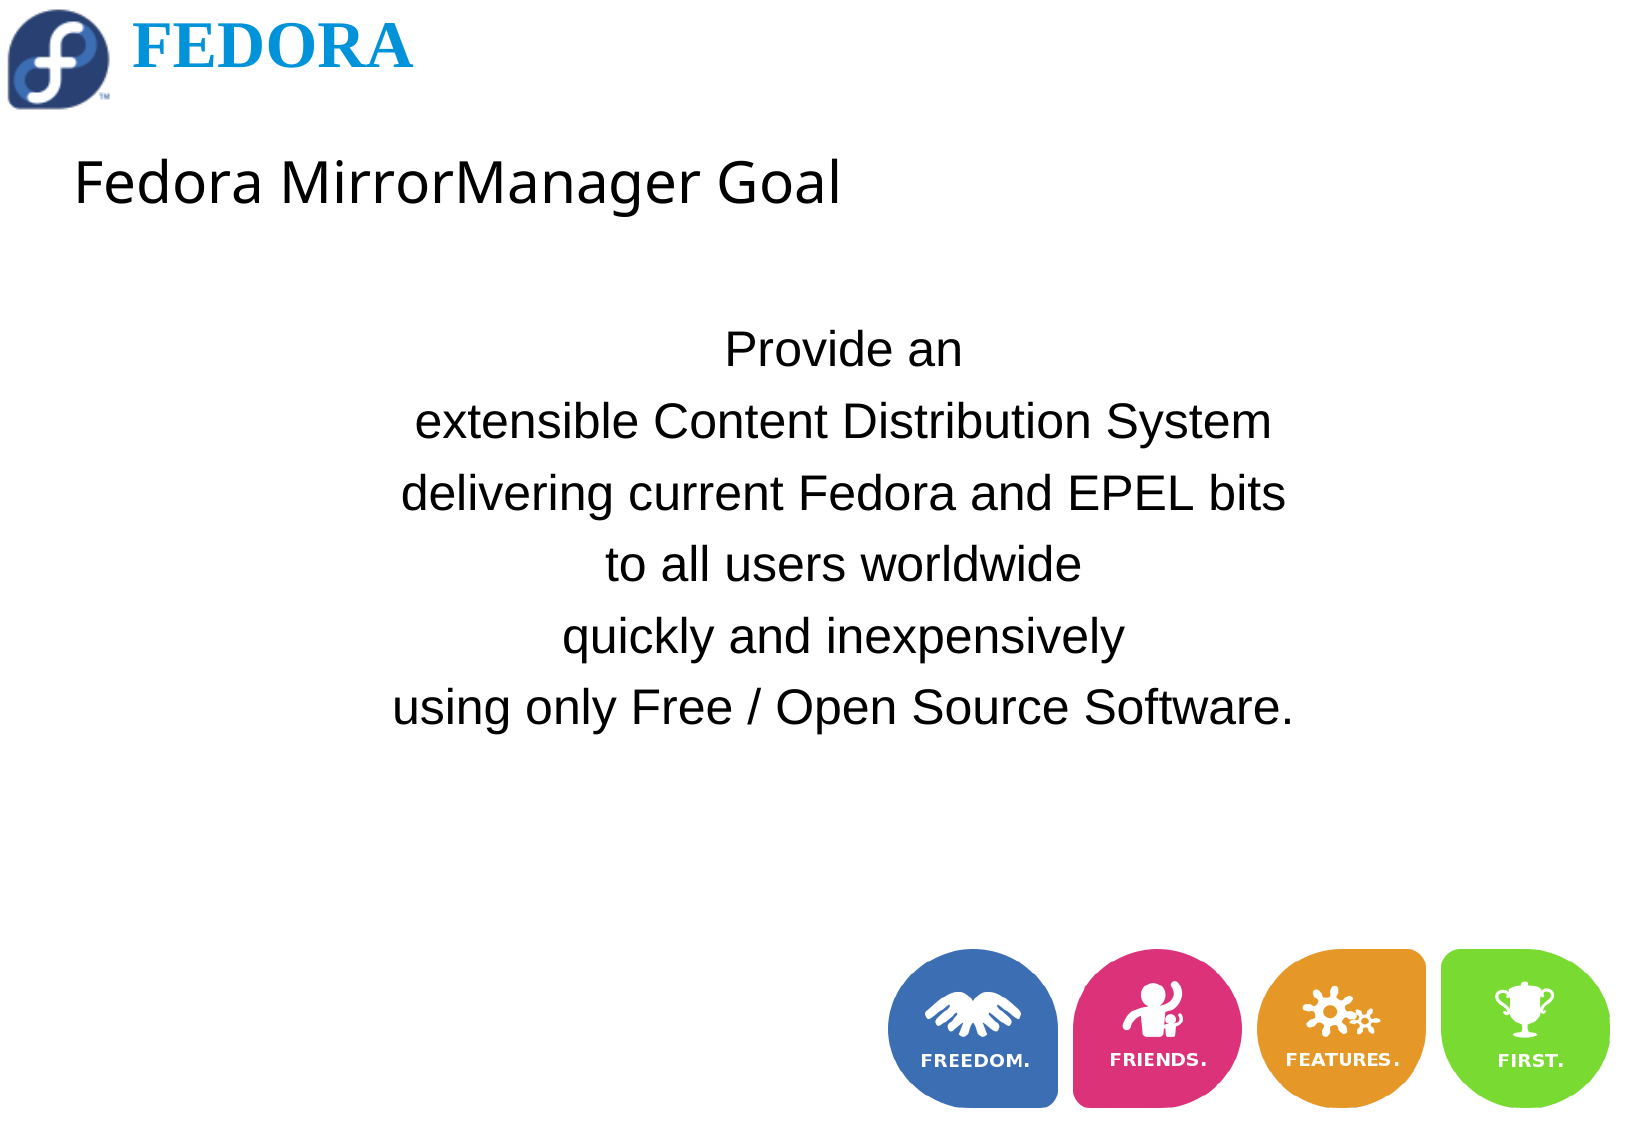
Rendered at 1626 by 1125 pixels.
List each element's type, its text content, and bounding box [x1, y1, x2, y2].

subtitle Provide an extensible Content Distribution System delivering current Fedora and EPEL bits to all users worldwide quickly and inexpensively using only Free / Open Source Software. [75, 262, 1538, 795]
picture [5, 5, 113, 113]
picture [888, 949, 1610, 1108]
title Fedora MirrorManager Goal [73, 127, 1480, 235]
